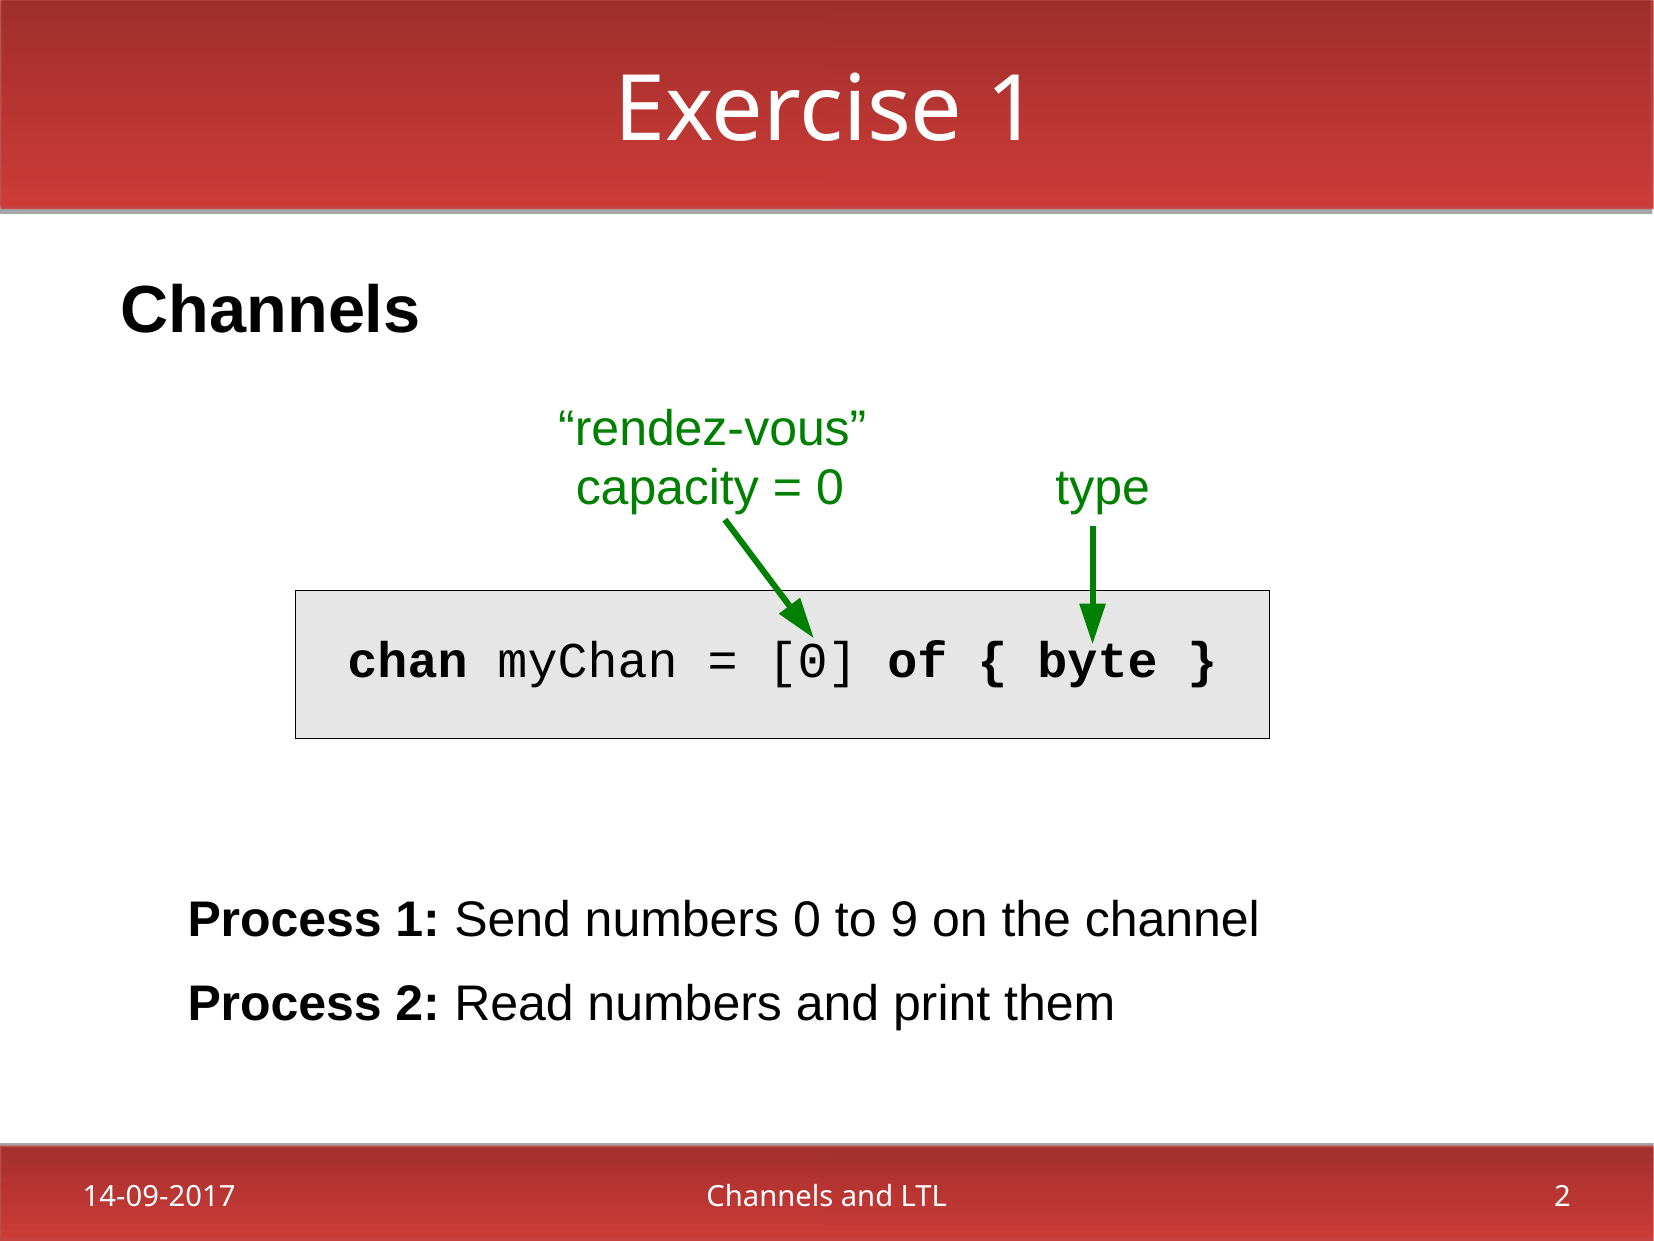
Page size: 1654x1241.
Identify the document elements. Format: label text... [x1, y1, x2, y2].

text_box capacity = 0 [561, 464, 859, 523]
text_box Channels [105, 264, 437, 354]
text_box “rendez-vous” [543, 393, 882, 464]
picture [0, 1143, 1654, 1241]
picture [0, 0, 1654, 214]
text_box Process 1: Send numbers 0 to 9 on the channel Process 2: Read numbers and print them [172, 856, 1276, 1011]
title Exercise 1 [59, 31, 1595, 178]
text_box type [1040, 452, 1339, 523]
text_box chan myChan = [0] of { byte } [295, 590, 1270, 739]
